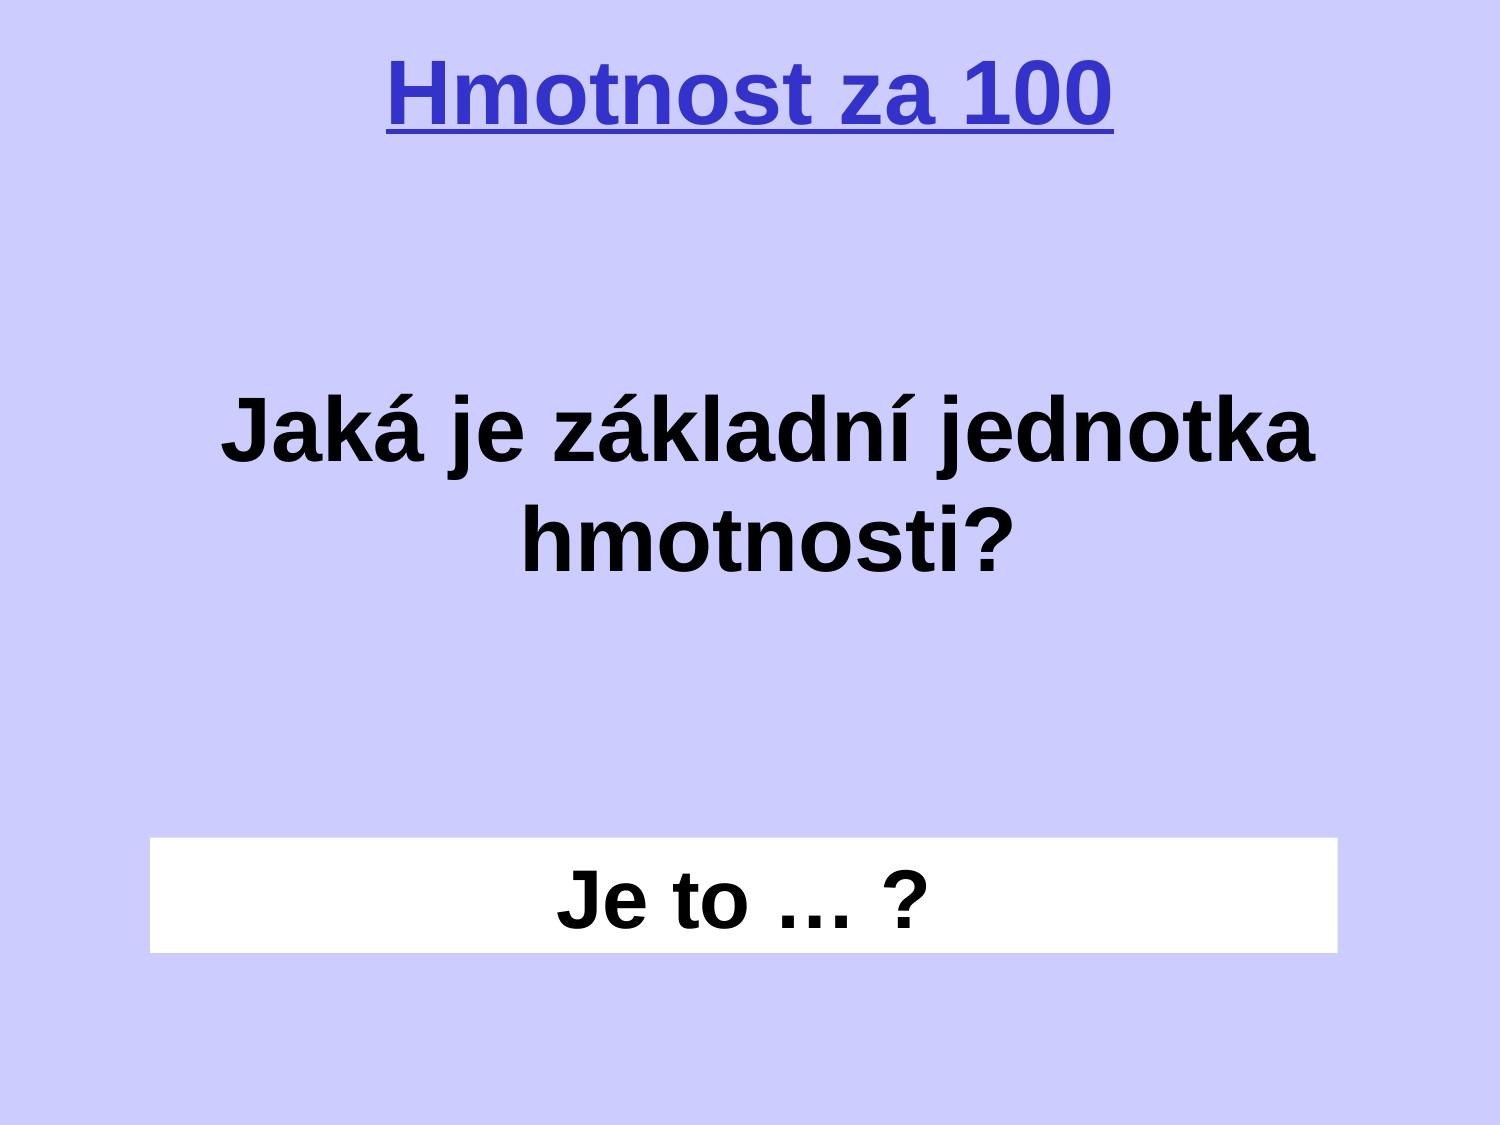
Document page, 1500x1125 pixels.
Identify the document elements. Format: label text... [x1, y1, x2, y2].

text_box Hmotnost za 100 [0, 24, 1500, 151]
text_box Jaká je základní jednotka hmotnosti? [112, 361, 1426, 598]
text_box Je to … ? [150, 837, 1338, 953]
